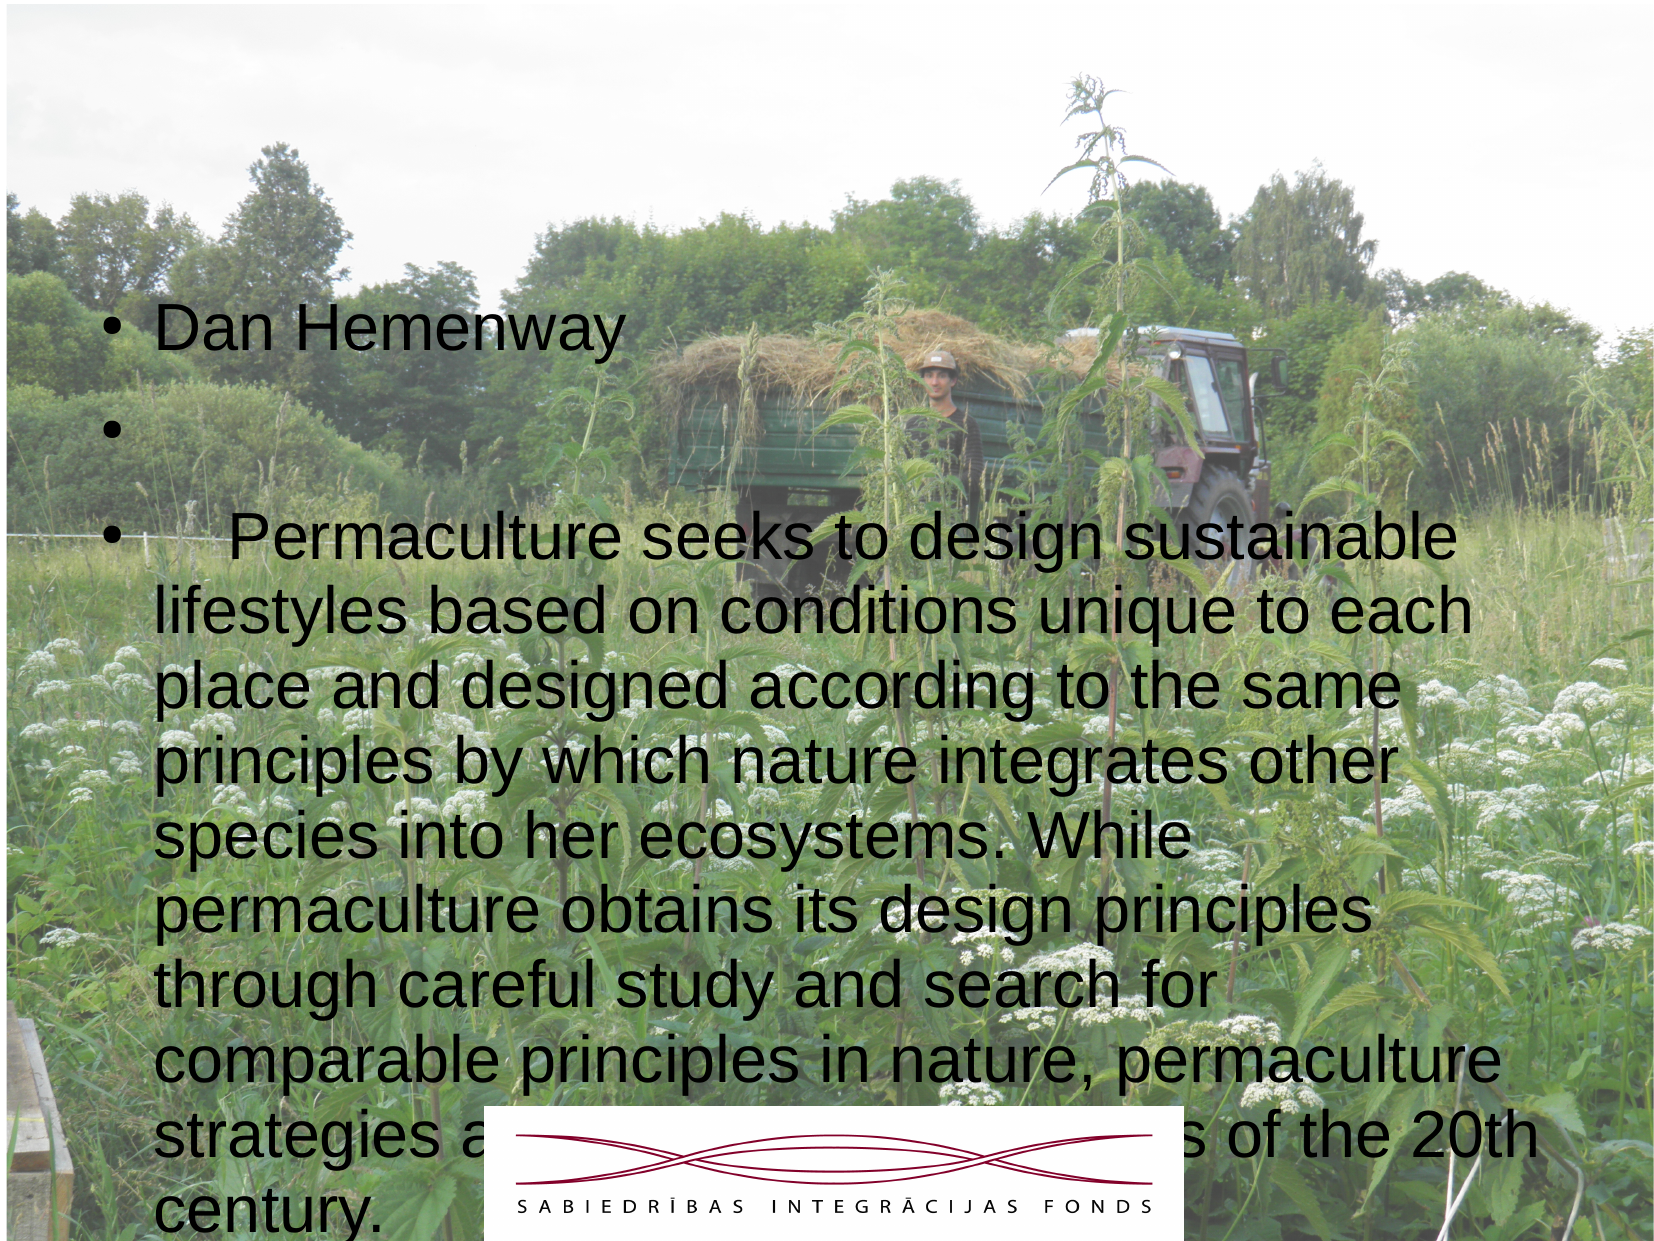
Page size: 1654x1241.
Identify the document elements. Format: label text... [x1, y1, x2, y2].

list Dan Hemenway Permaculture seeks to design sustainable lifestyles based on conditions unique to each place and designed according to the same principles by which nature integrates other species into her ecosystems. While permaculture obtains its design principles through careful study and search for comparable principles in nature, permaculture strategies are based on the realities of the 20th century. [82, 290, 1571, 1241]
picture [484, 1106, 1184, 1241]
